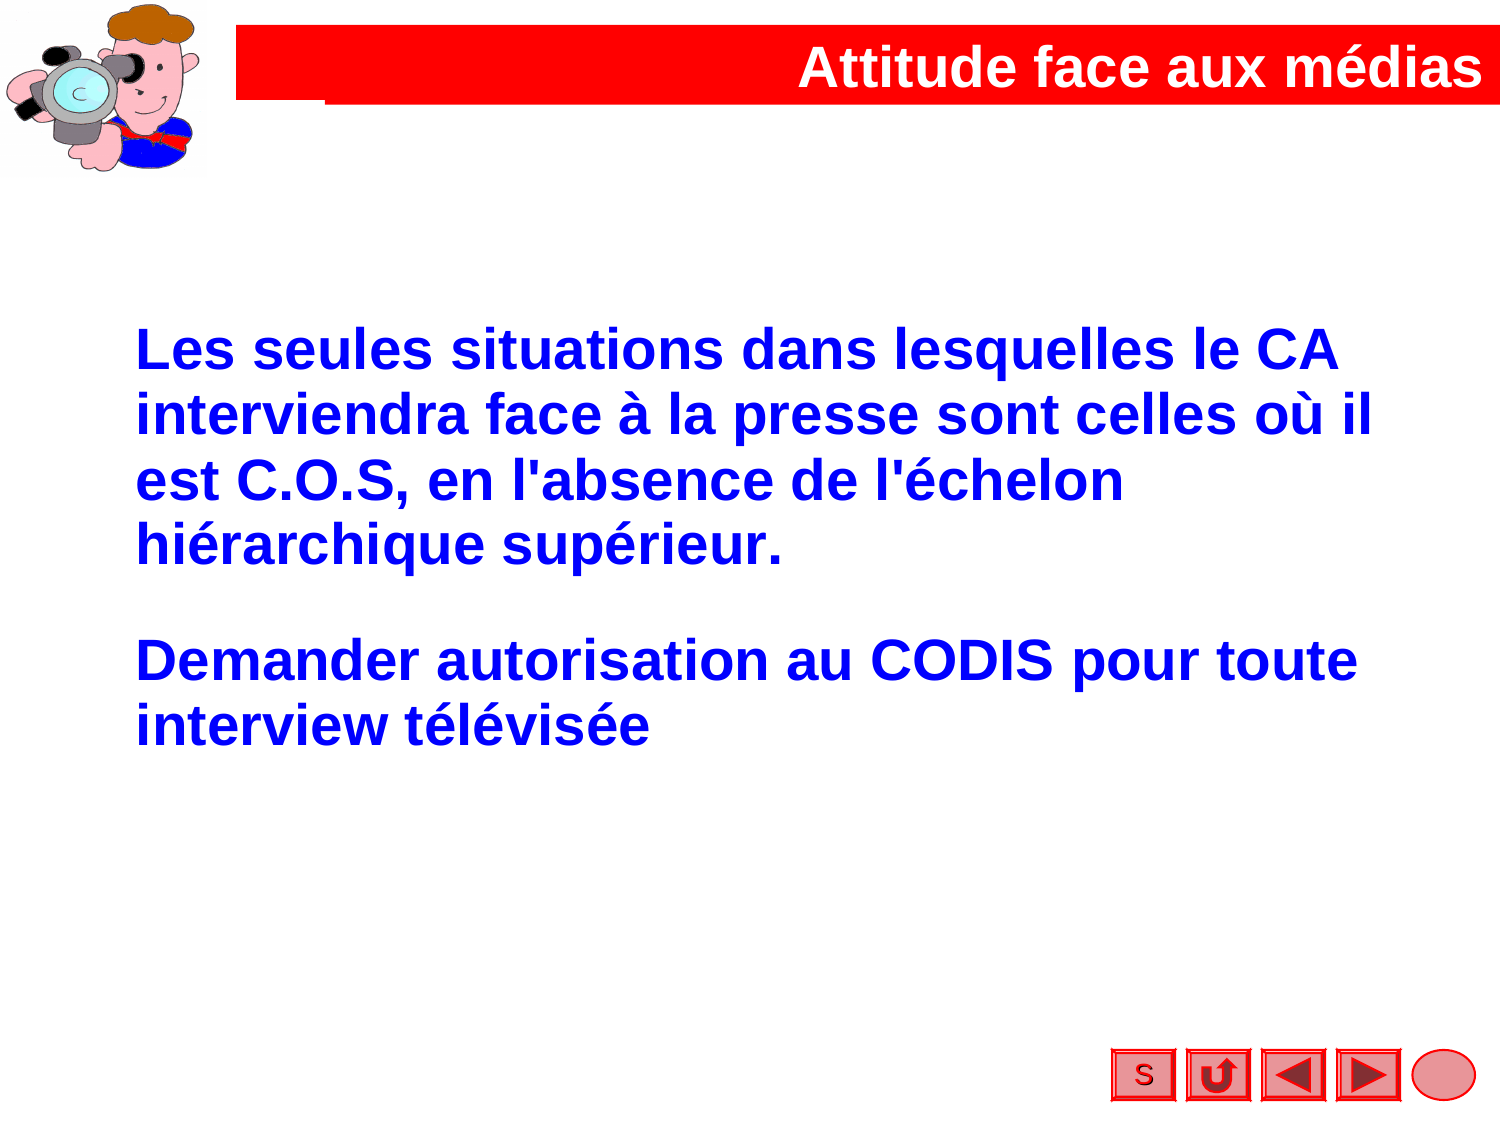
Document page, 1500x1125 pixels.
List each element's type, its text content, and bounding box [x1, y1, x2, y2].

picture [1192, 1055, 1245, 1095]
picture [1342, 1055, 1395, 1095]
picture [1117, 1055, 1170, 1095]
picture [0, 0, 207, 178]
text_box Attitude face aux médias [324, 29, 1500, 105]
text_box [1412, 1049, 1476, 1101]
text_box Demander autorisation au CODIS pour toute interview télévisée [121, 620, 1418, 803]
picture [1267, 1055, 1320, 1095]
text_box Les seules situations dans lesquelles le CA interviendra face à la presse sont celles où il est C.O.S, en l'absence de l'échelon hiérarchique supérieur. [121, 309, 1418, 591]
